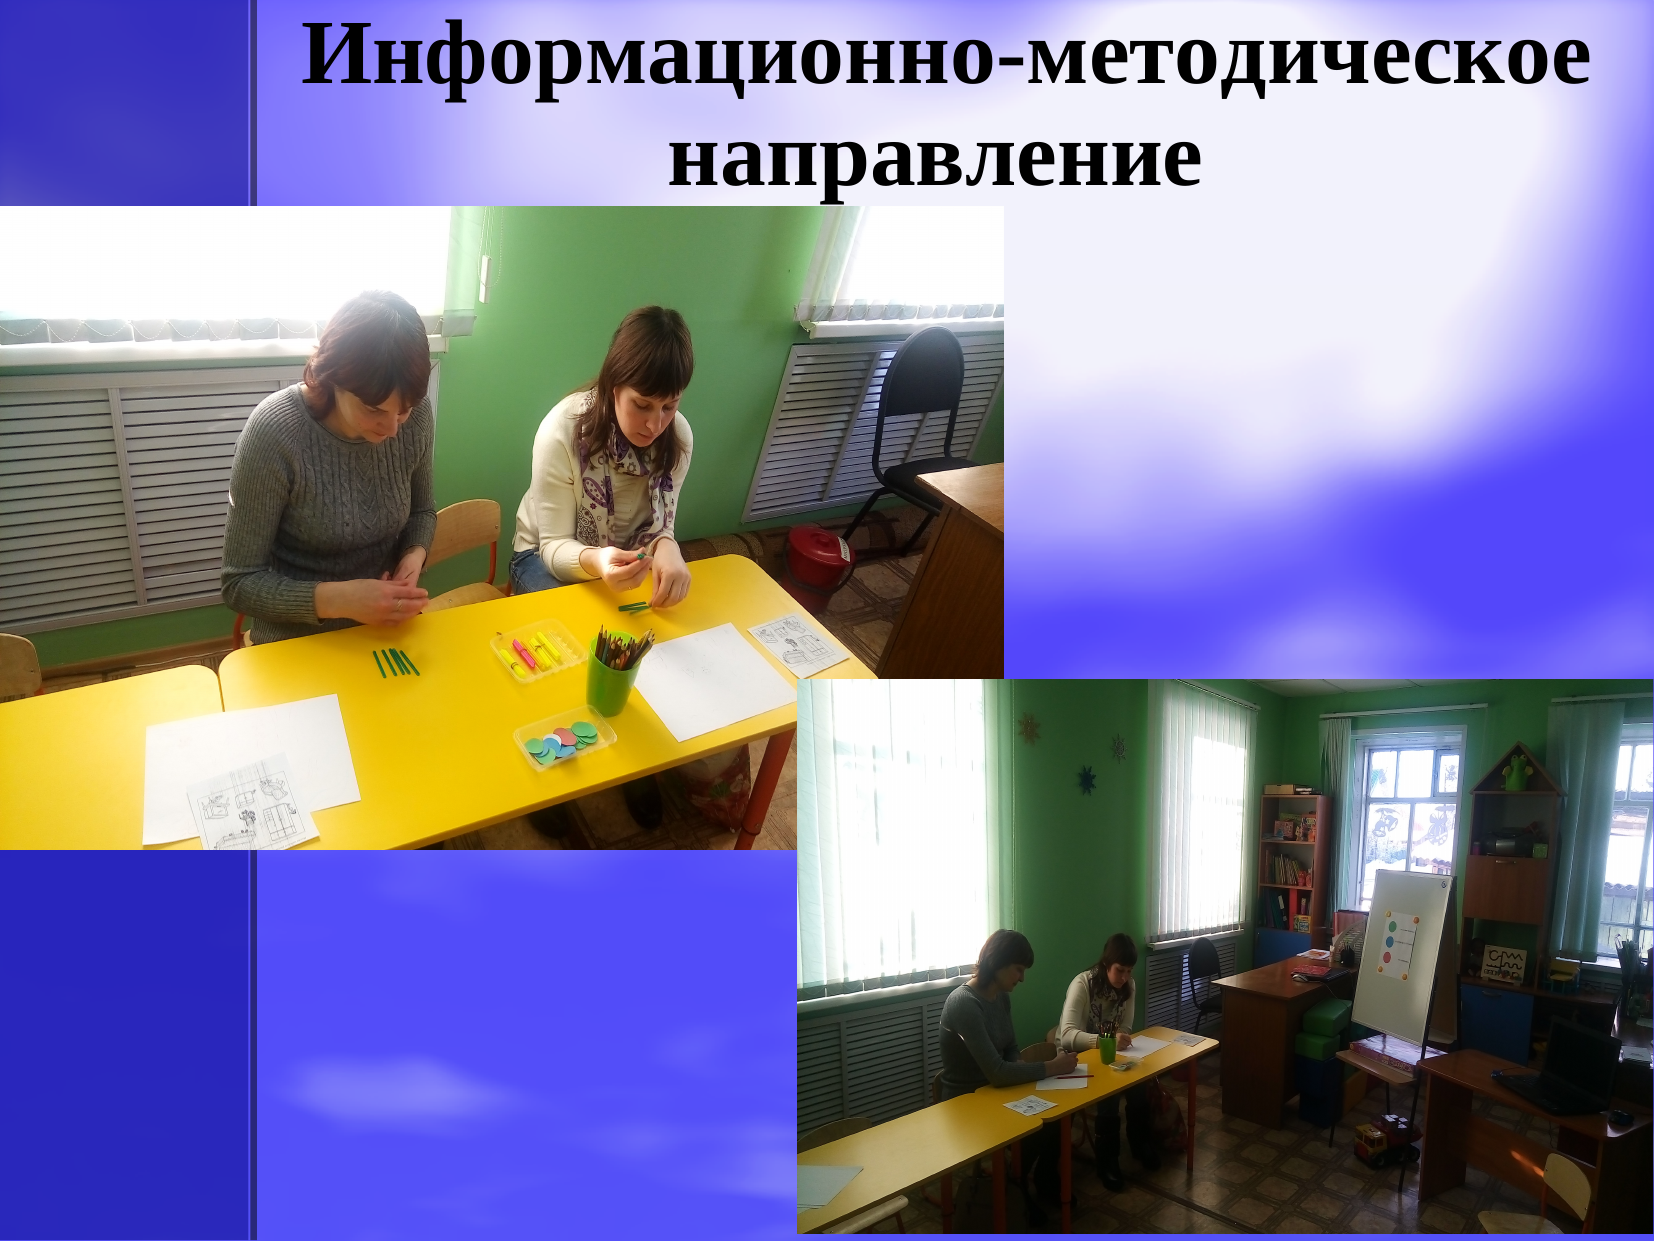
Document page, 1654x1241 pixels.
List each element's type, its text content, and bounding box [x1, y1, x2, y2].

title Информационно-методическое направление [241, 0, 1654, 208]
picture [0, 206, 1654, 1234]
